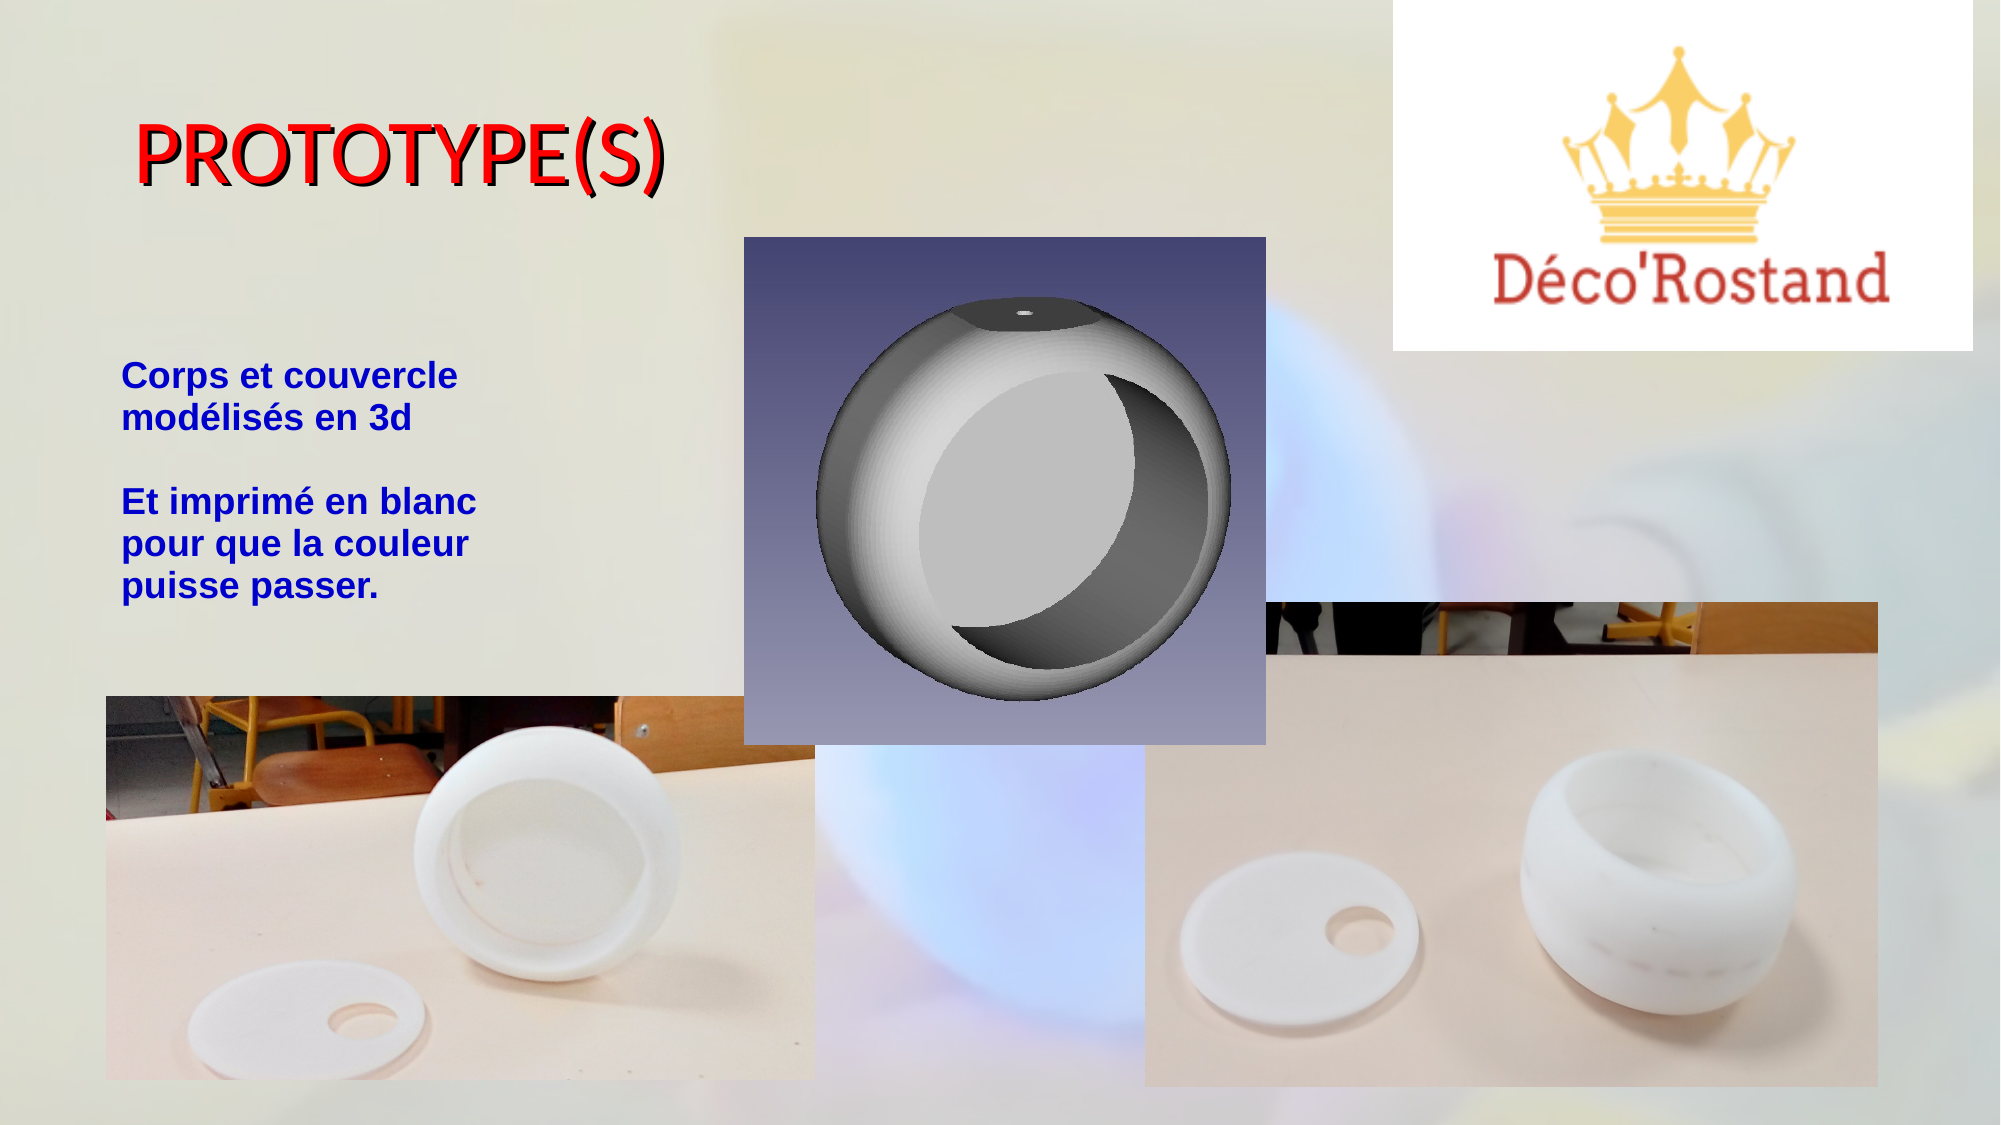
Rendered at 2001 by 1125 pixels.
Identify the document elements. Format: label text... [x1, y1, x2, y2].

text_box Corps et couvercle modélisés en 3d Et imprimé en blanc pour que la couleur puisse passer. [106, 347, 579, 615]
picture [1393, 0, 1973, 351]
picture [106, 237, 1878, 1087]
text_box PROTOTYPE(S) [118, 83, 1726, 211]
